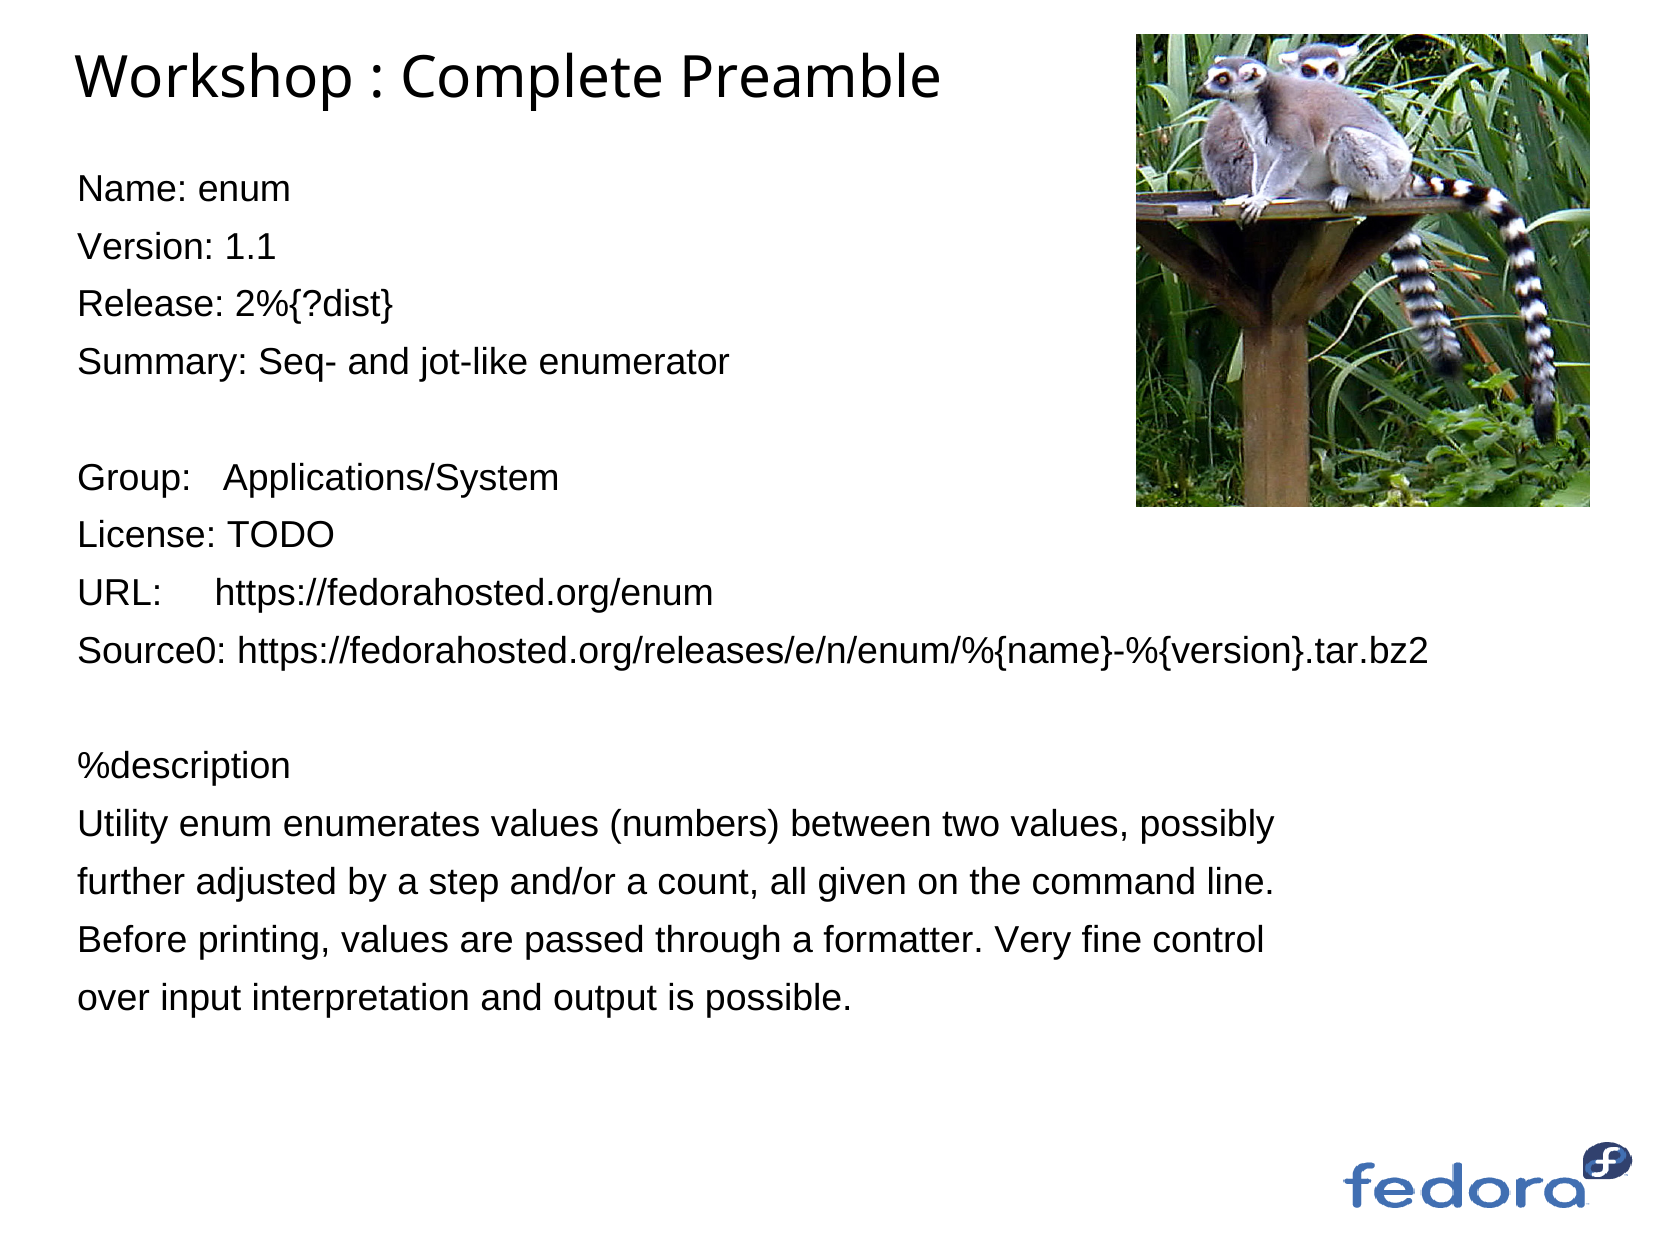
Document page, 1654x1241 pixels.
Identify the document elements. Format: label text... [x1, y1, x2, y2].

list Name: enum Version: 1.1 Release: 2%{?dist} Summary: Seq- and jot-like enumerator Group: Applications/System License: TODO URL: https://fedorahosted.org/enum Source0: https://fedorahosted.org/releases/e/n/enum/%{name}-%{version}.tar.bz2 %description Utility enum enumerates values (numbers) between two values, possibly further adjusted by a step and/or a count, all given on the command line. Before printing, values are passed through a formatter. Very fine control over input interpretation and output is possible. [77, 167, 1597, 1084]
picture [1136, 34, 1590, 507]
title Workshop : Complete Preamble [74, 13, 1506, 137]
picture [1332, 1124, 1651, 1227]
